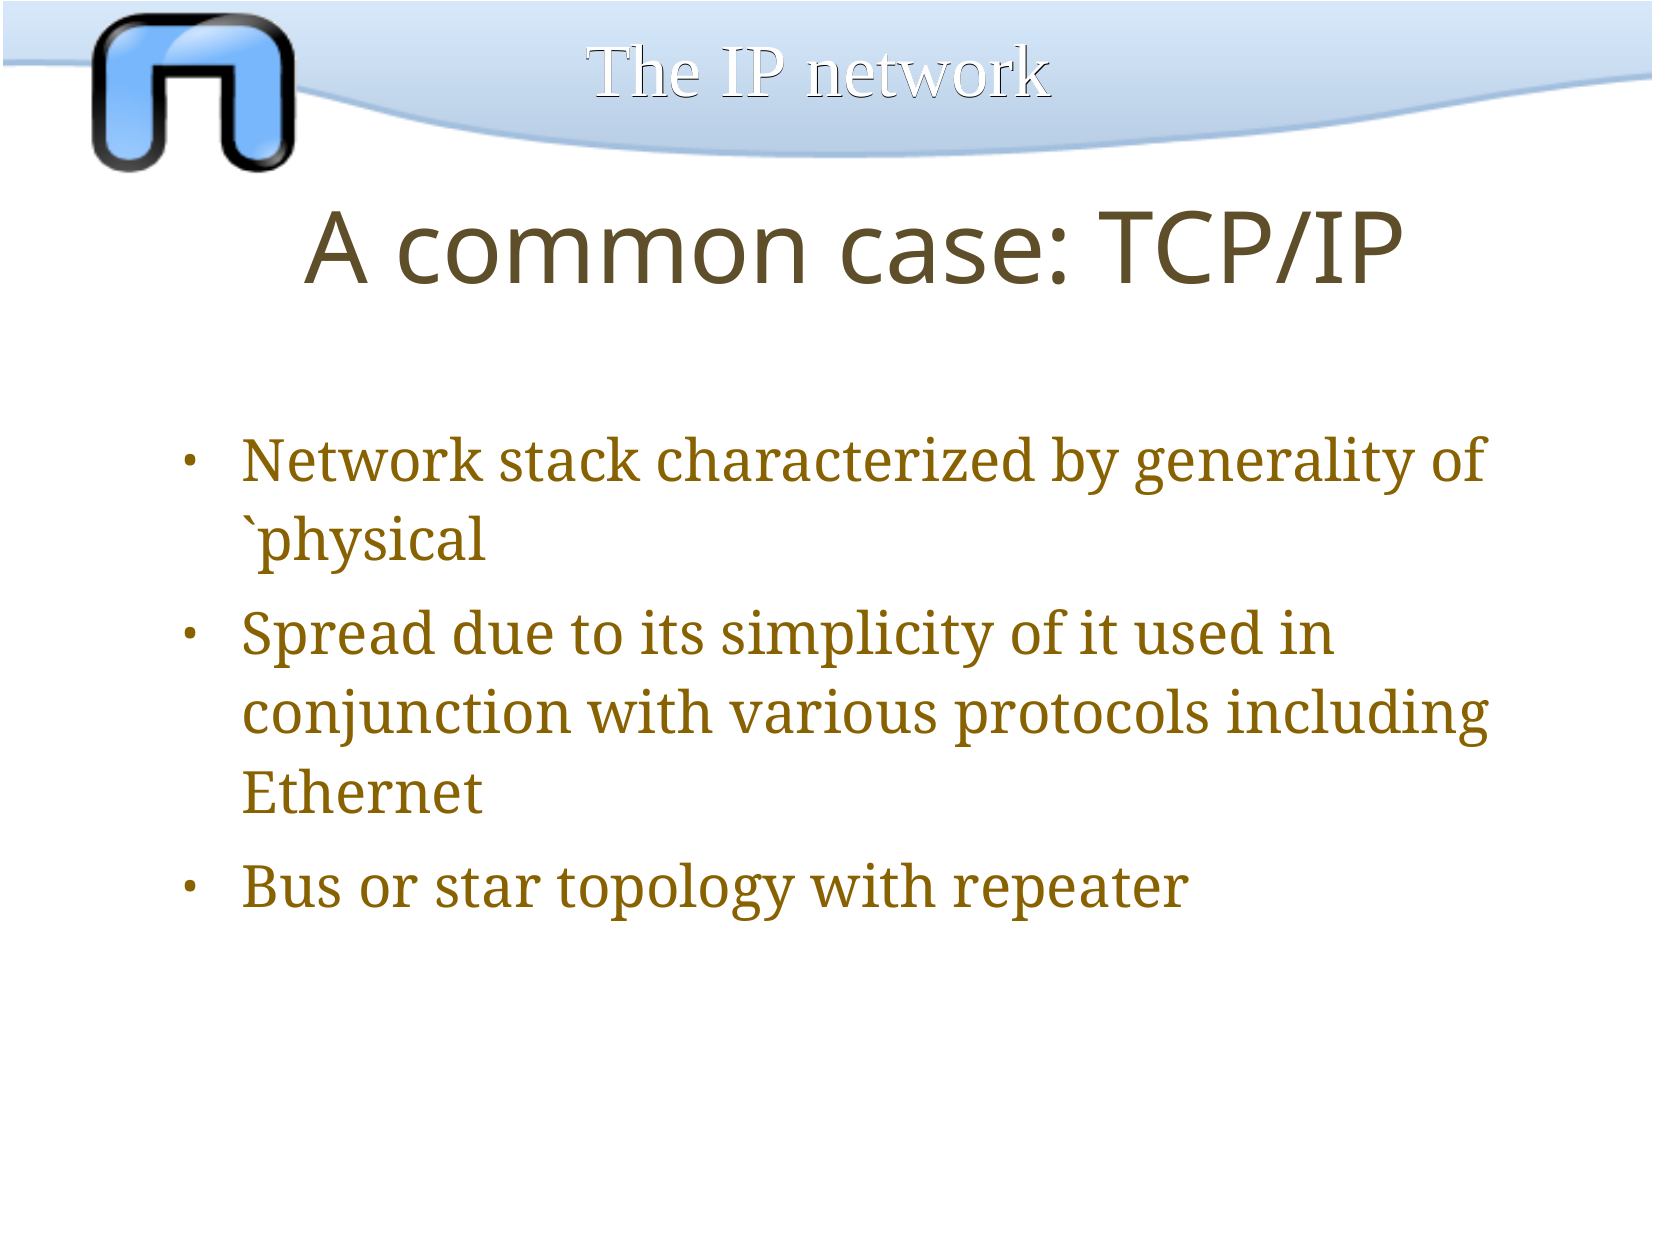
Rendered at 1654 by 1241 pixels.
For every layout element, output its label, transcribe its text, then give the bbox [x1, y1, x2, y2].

list Network stack characterized by generality of `physical Spread due to its simplicity of it used in conjunction with various protocols including Ethernet Bus or star topology with repeater [147, 419, 1565, 1123]
text_box The IP network [573, 29, 1063, 82]
picture [0, 0, 1654, 1241]
title A common case: TCP/IP [147, 82, 1565, 408]
